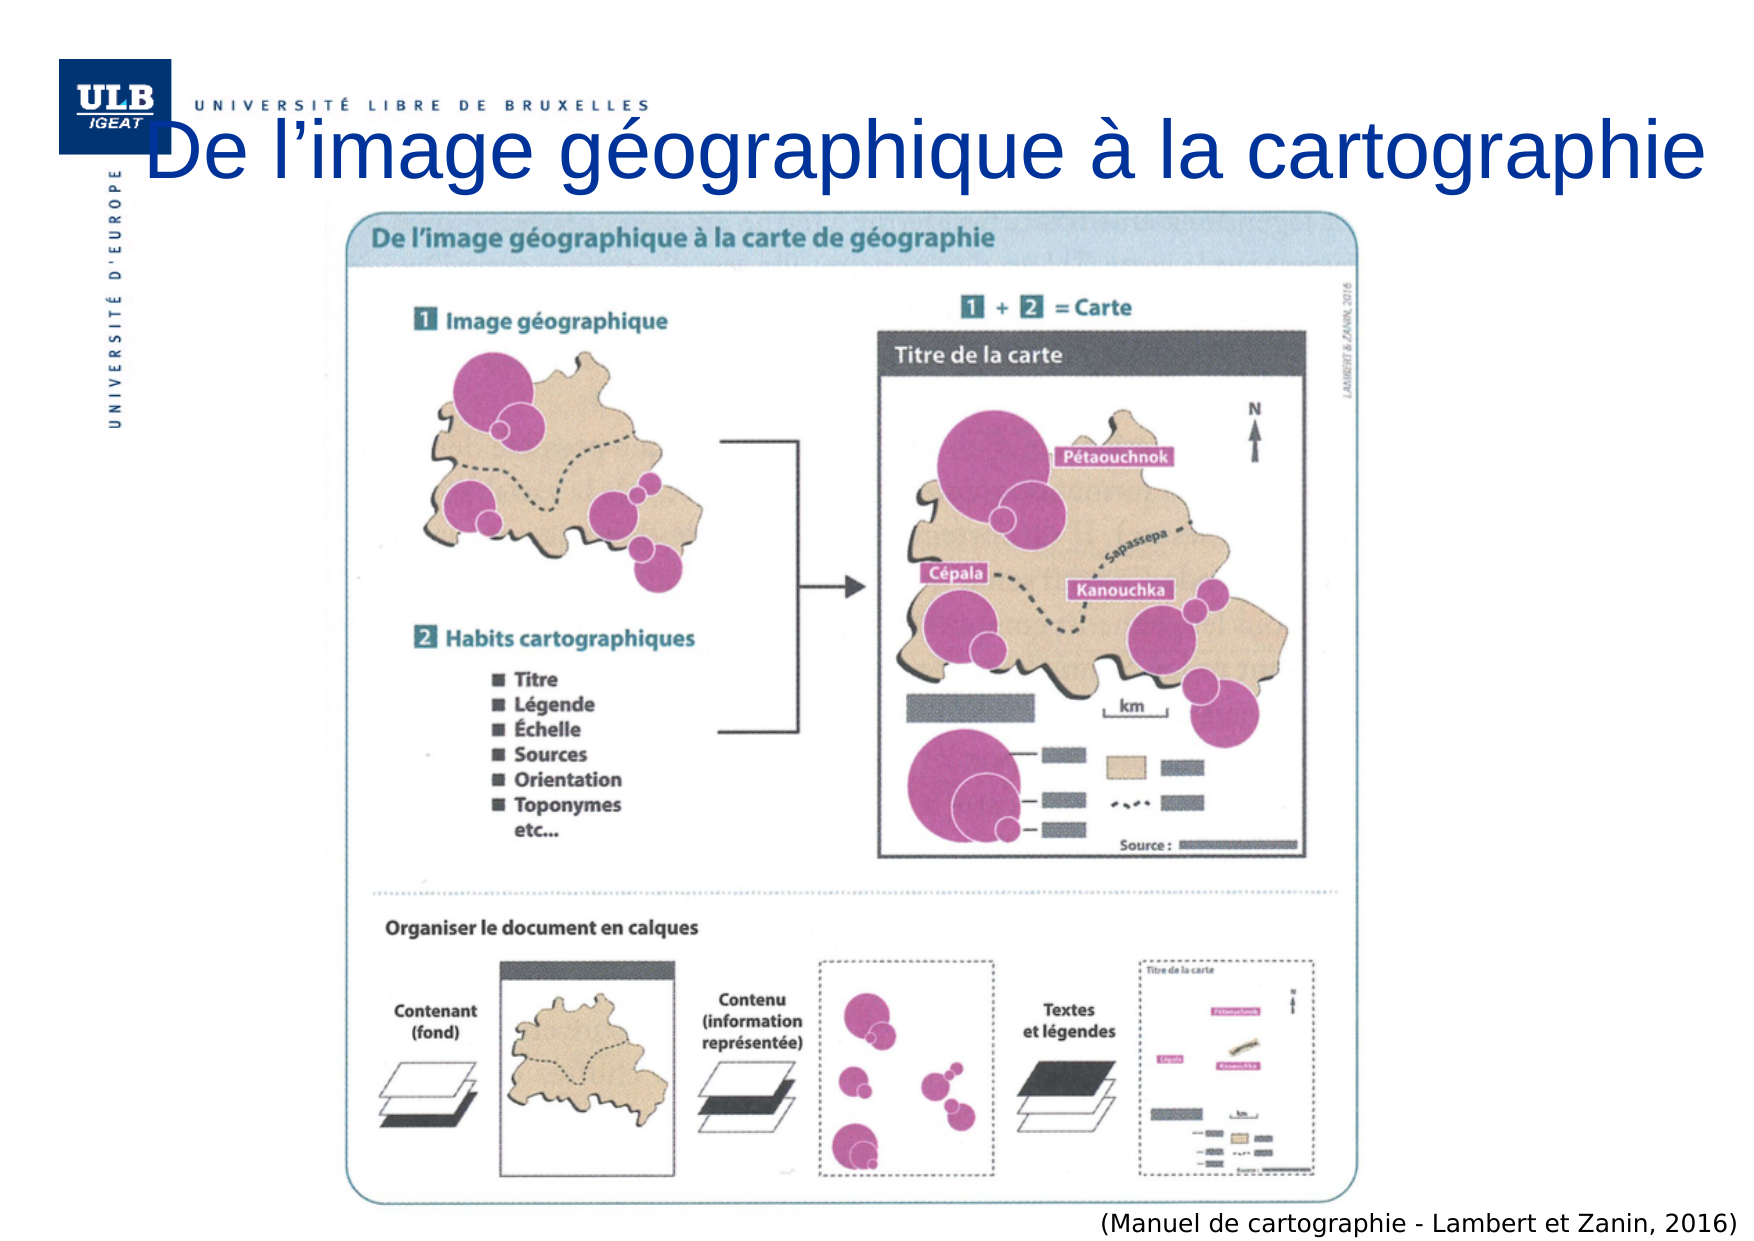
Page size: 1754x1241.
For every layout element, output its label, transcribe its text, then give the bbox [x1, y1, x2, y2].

title De l’image géographique à la cartographie [129, 69, 1725, 241]
picture [59, 59, 1695, 1223]
text_box (Manuel de cartographie - Lambert et Zanin, 2016) [1076, 1202, 1754, 1241]
